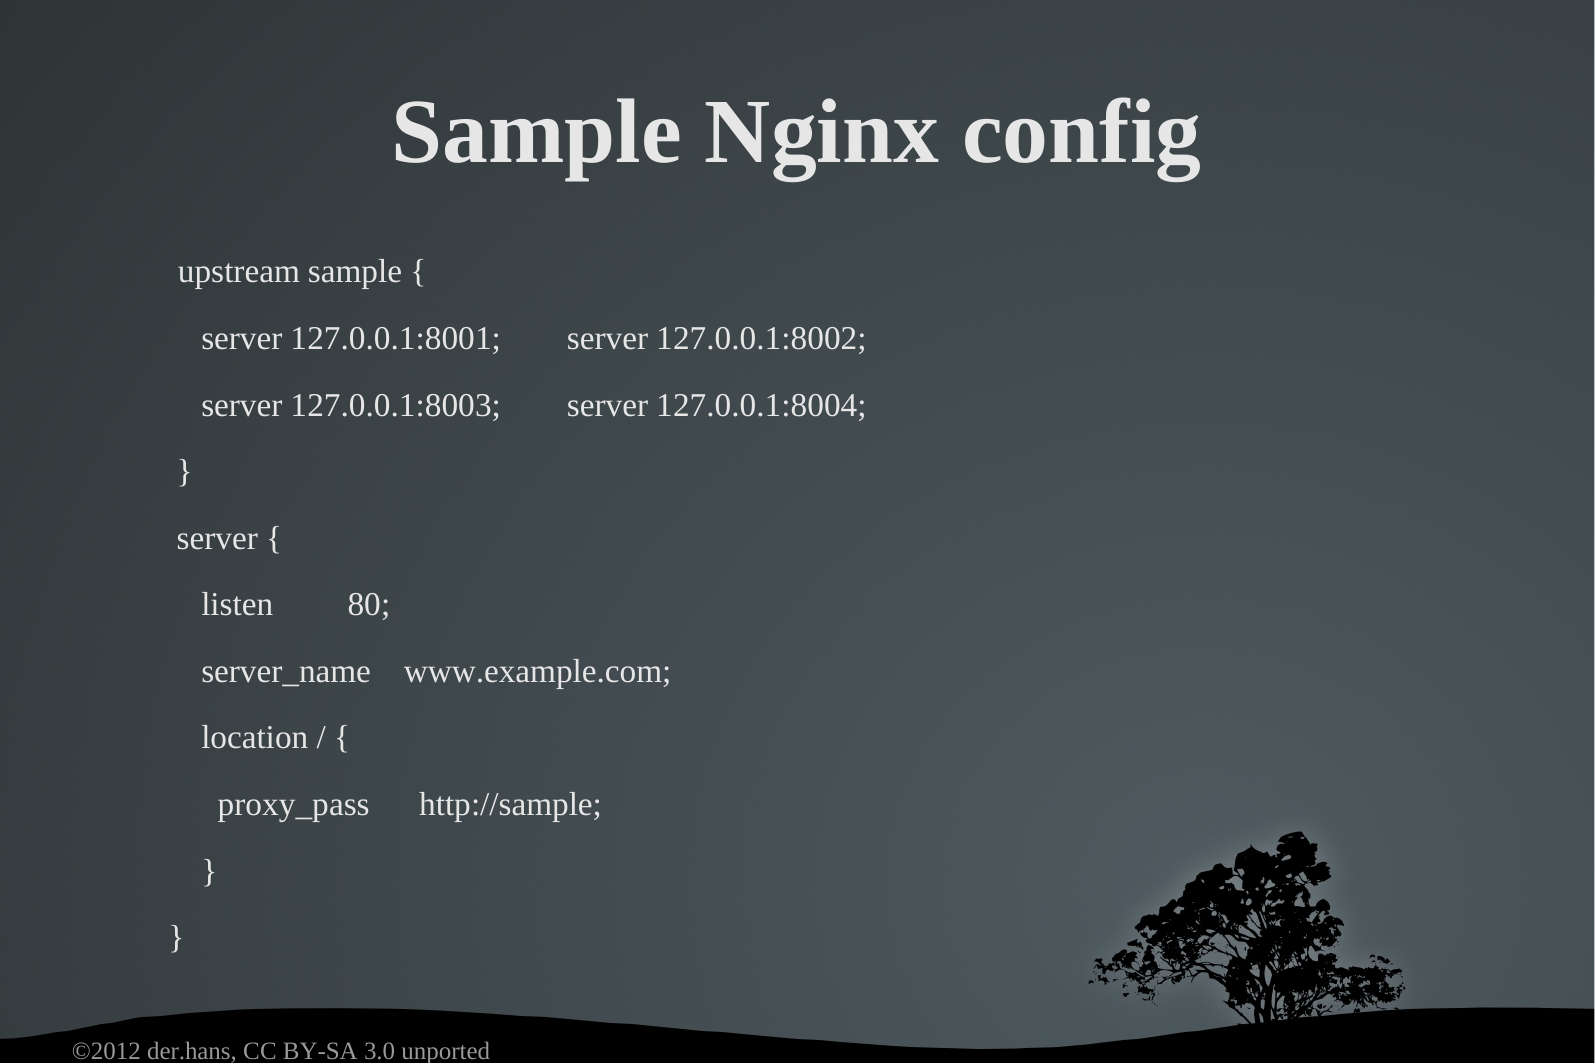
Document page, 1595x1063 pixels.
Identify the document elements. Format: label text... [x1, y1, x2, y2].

picture [430, 1049, 435, 1058]
list upstream sample { server 127.0.0.1:8001; server 127.0.0.1:8002; server 127.0.0.1:8003; server 127.0.0.1:8004; } server { listen 80; server_name www.example.com; location / { proxy_pass http://sample; } } [79, 248, 1515, 993]
title Sample Nginx config [79, 49, 1515, 213]
picture [0, 0, 1595, 1063]
